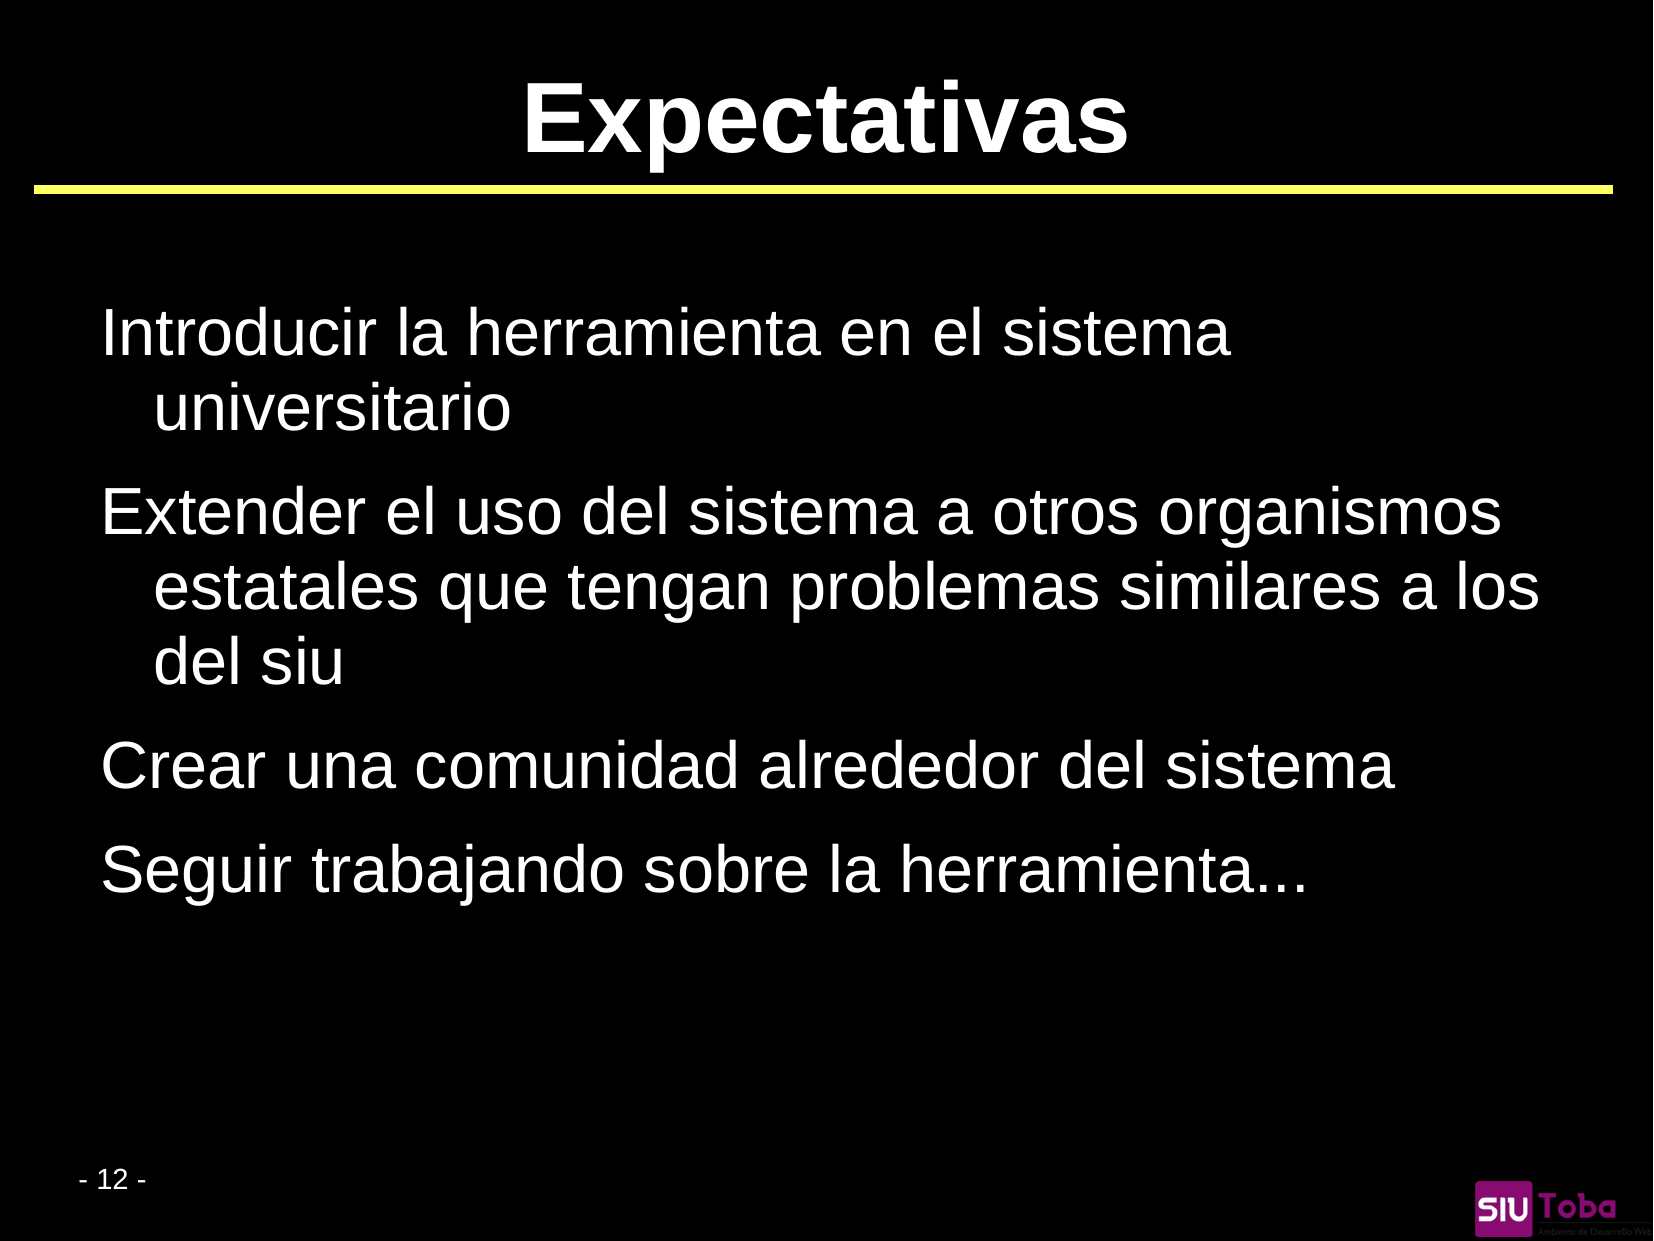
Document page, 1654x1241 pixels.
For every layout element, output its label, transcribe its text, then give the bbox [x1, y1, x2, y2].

list Introducir la herramienta en el sistema universitario Extender el uso del sistema a otros organismos estatales que tengan problemas similares a los del siu Crear una comunidad alrededor del sistema Seguir trabajando sobre la herramienta... [82, 295, 1565, 1109]
title Expectativas [58, 47, 1594, 188]
picture [1475, 1181, 1652, 1237]
